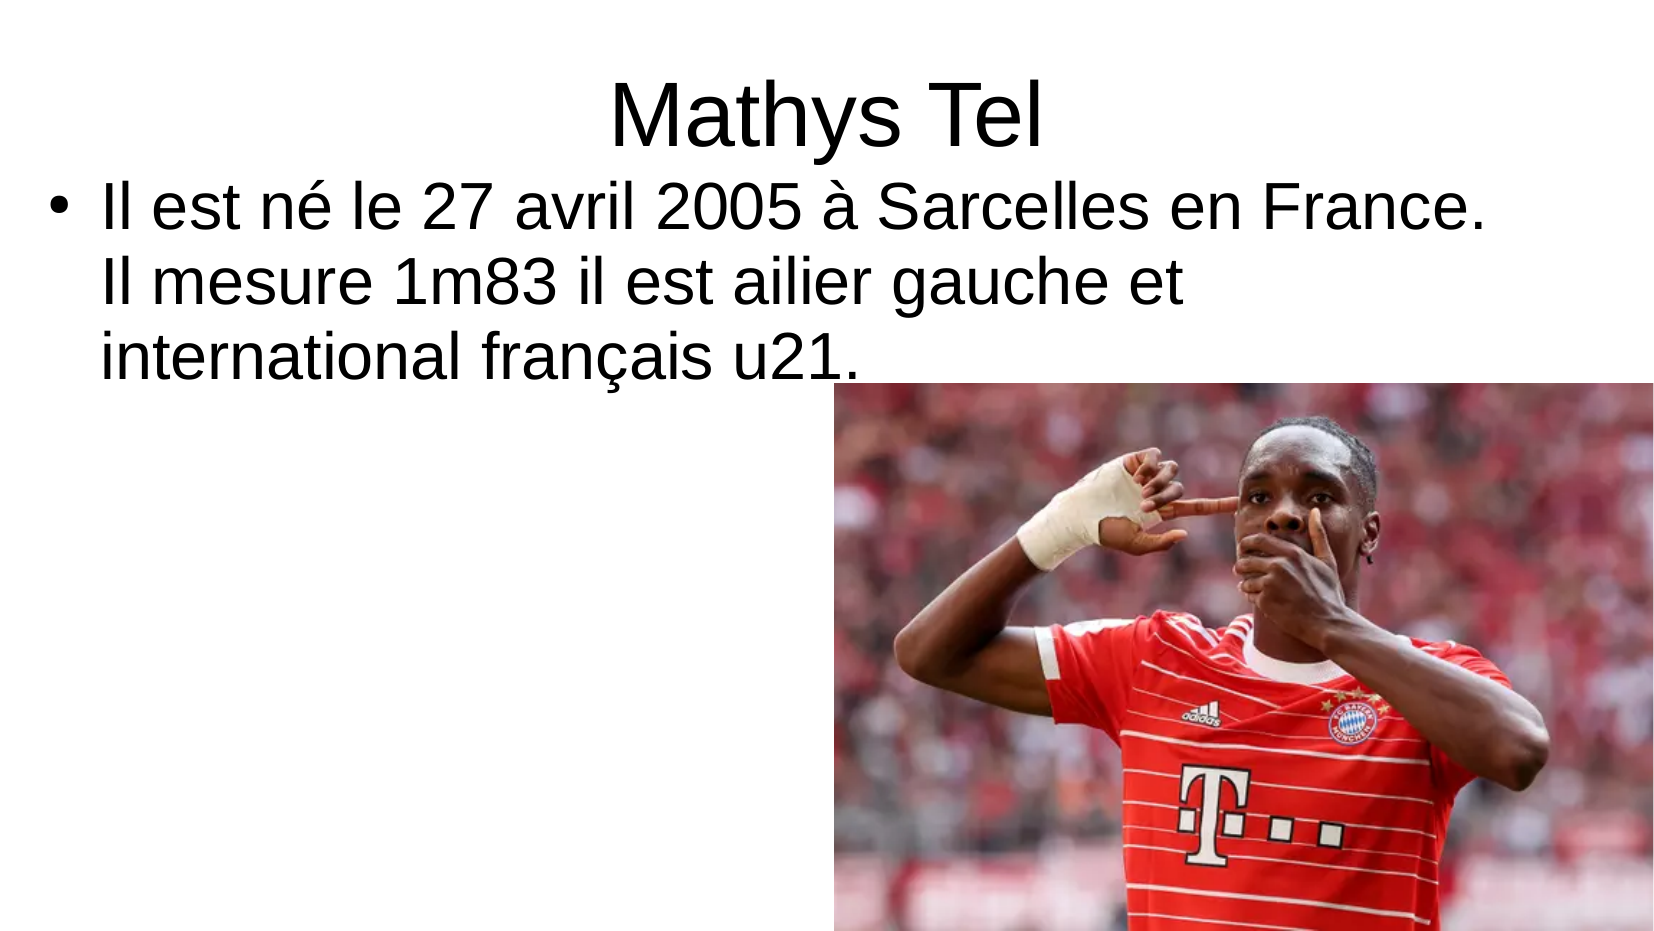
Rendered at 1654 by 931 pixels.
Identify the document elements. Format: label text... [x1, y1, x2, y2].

list Il est né le 27 avril 2005 à Sarcelles en France. Il mesure 1m83 il est ailier gauche et international français u21. [29, 169, 1518, 709]
title Mathys Tel [82, 37, 1571, 193]
picture [834, 383, 1654, 931]
